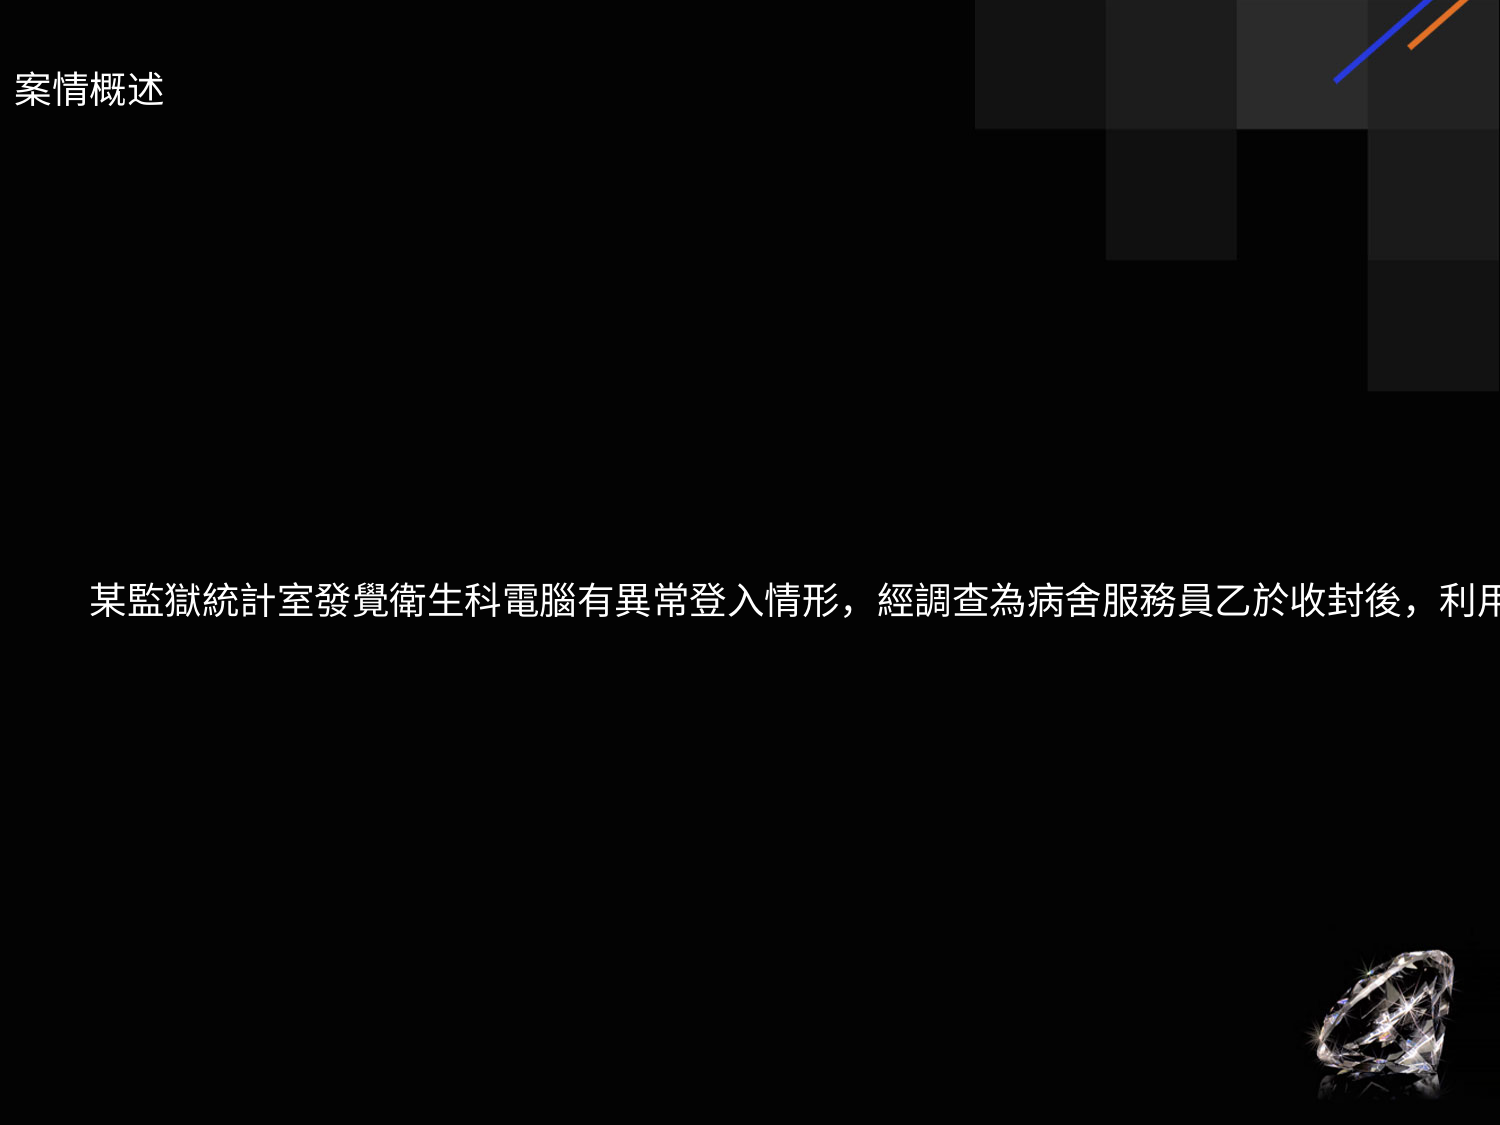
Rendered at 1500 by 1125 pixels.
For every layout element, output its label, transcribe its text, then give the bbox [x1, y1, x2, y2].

text_box 某監獄統計室發覺衛生科電腦有異常登入情形，經調查為病舍服務員乙於收封後，利用護理師甲之帳號及密碼登入獄政資訊管理系統（下稱獄政系統），而該護理師甲之帳號及密碼即寫於便條紙並置於電腦螢幕上，使得該服務員乙得以登入獄政系統查看收容人病歷資料並加以纂改。 [75, 262, 1425, 941]
picture [1486, 588, 1495, 594]
picture [0, 179, 1500, 1125]
picture [1485, 597, 1495, 603]
text_box 案情概述 [0, 2, 1500, 179]
